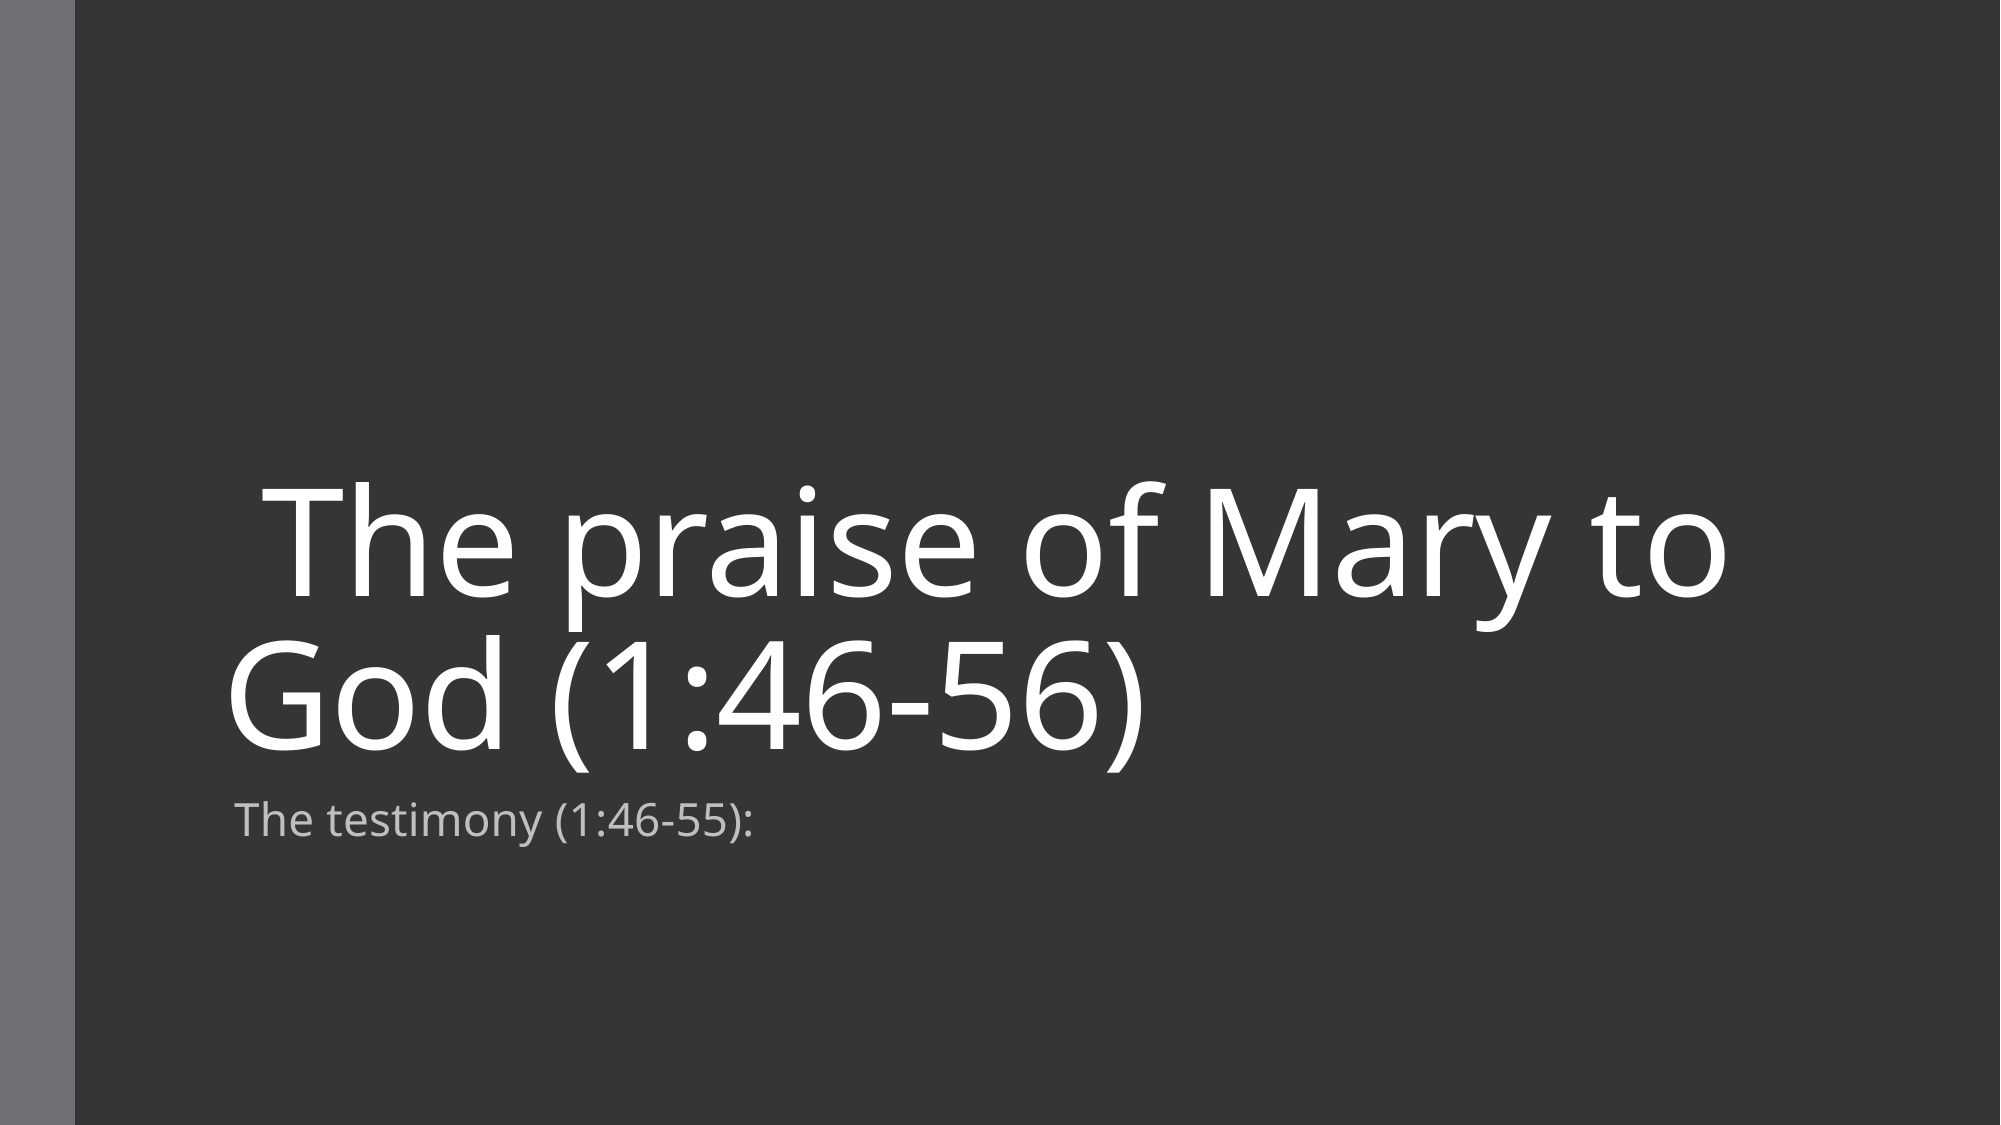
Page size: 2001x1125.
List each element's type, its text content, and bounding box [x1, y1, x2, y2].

title The praise of Mary to God (1:46-56) [206, 124, 1752, 787]
subtitle The testimony (1:46-55): [206, 787, 1752, 1066]
